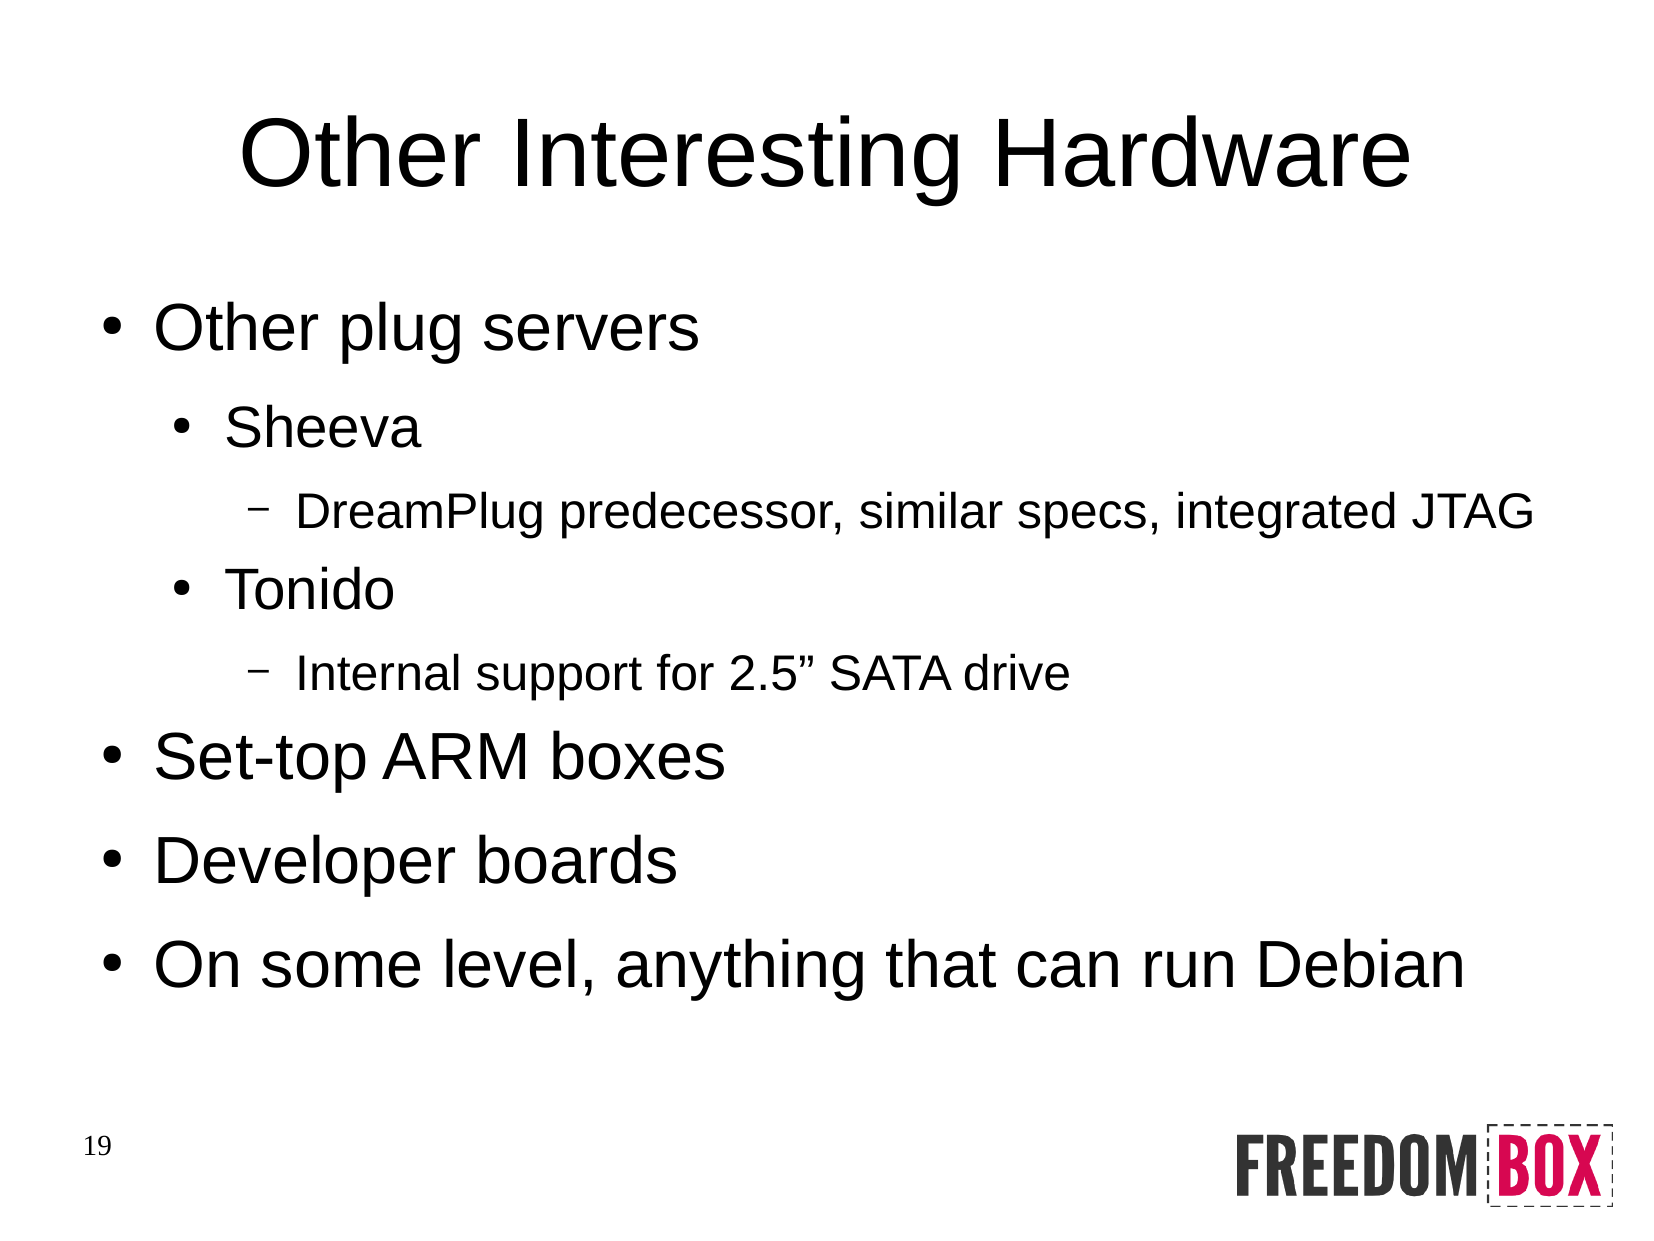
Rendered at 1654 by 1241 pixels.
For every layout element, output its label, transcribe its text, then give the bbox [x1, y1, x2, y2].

title Other Interesting Hardware [82, 49, 1571, 257]
list Other plug servers Sheeva DreamPlug predecessor, similar specs, integrated JTAG Tonido Internal support for 2.5” SATA drive Set-top ARM boxes Developer boards On some level, anything that can run Debian [82, 290, 1571, 1109]
picture [1237, 1124, 1613, 1207]
